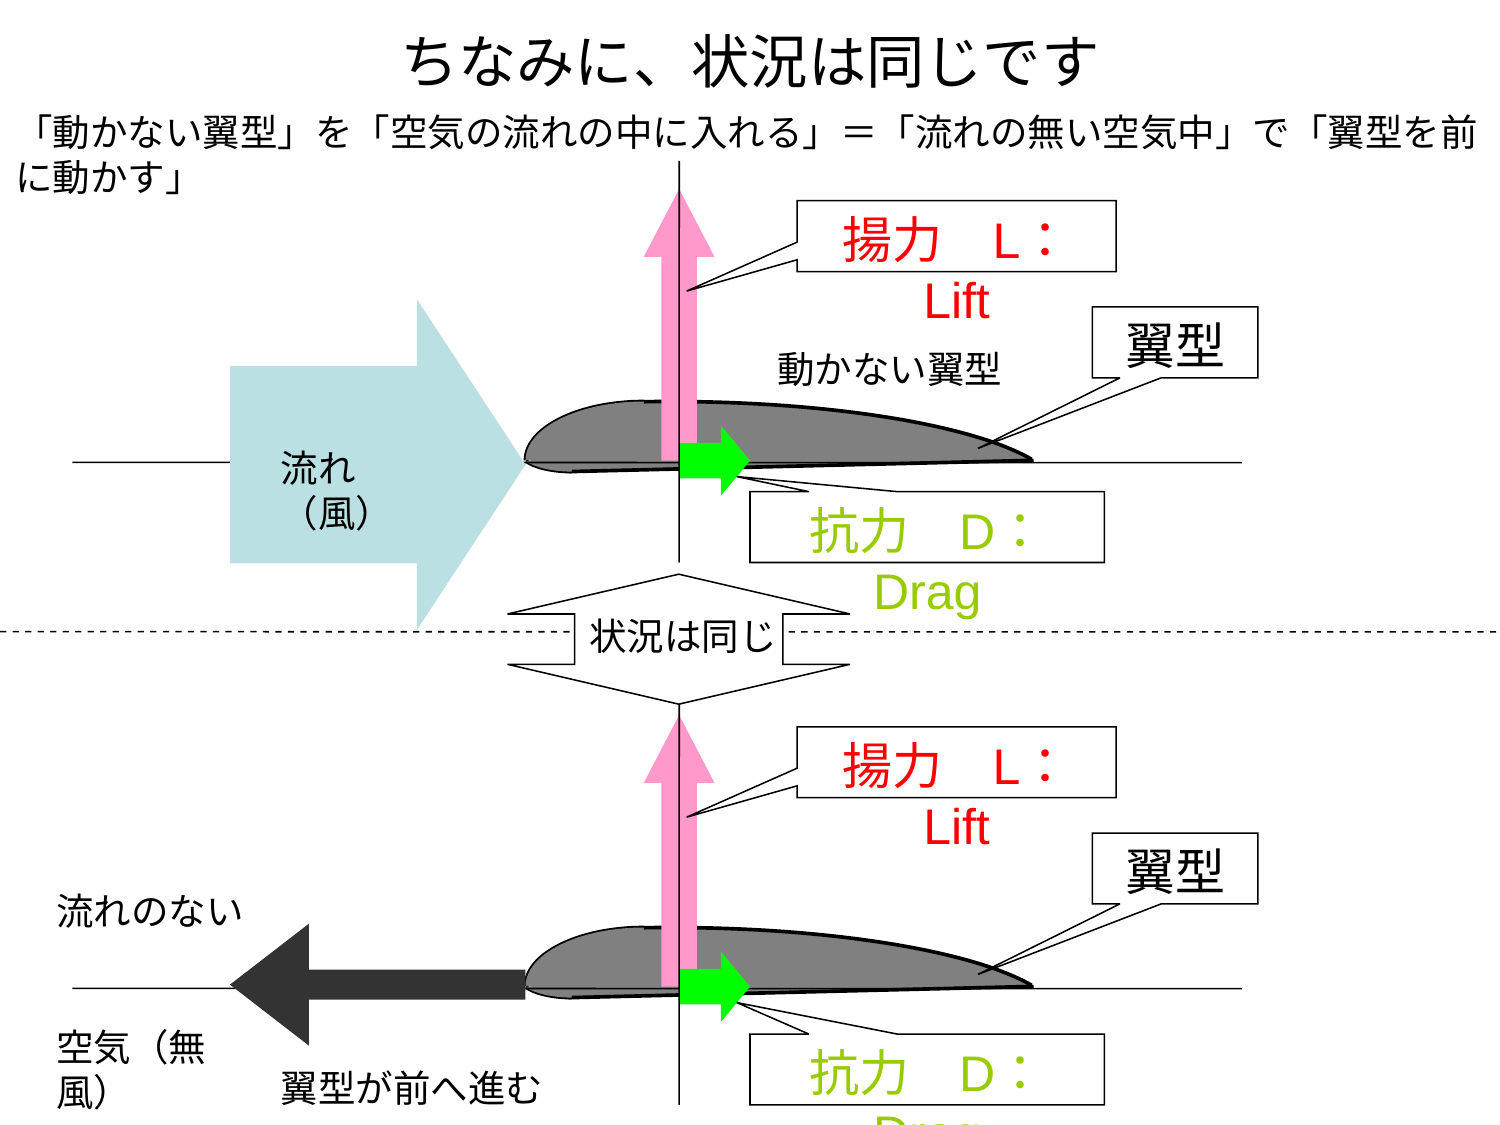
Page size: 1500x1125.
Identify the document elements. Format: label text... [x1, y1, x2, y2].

text_box [680, 207, 1023, 497]
text_box 状況は同じ [574, 604, 882, 666]
text_box [230, 299, 526, 630]
text_box [530, 990, 678, 998]
text_box 抗力 D：Drag [736, 1002, 1105, 1105]
text_box [525, 207, 678, 461]
text_box 抗力 D：Drag [736, 476, 1105, 563]
text_box 揚力 L：Lift [686, 207, 1117, 292]
text_box 揚力 L：Lift [686, 726, 1117, 818]
text_box [680, 718, 1023, 1023]
text_box [530, 464, 678, 472]
text_box 翼型が前へ進む [265, 1057, 597, 1118]
text_box 翼型 [977, 833, 1258, 975]
text_box 流れ（風） [265, 437, 479, 498]
title ちなみに、状況は同じです [75, 7, 1426, 102]
text_box [507, 664, 843, 705]
text_box 翼型 [977, 306, 1258, 449]
text_box 動かない翼型 [761, 338, 1034, 399]
text_box 流れのない 空気（無風） [41, 880, 290, 1077]
text_box 「動かない翼型」を「空気の流れの中に入れる」＝「流れの無い空気中」で「翼型を前に動かす」 [0, 102, 1500, 207]
text_box [507, 574, 808, 614]
text_box [290, 717, 678, 1046]
